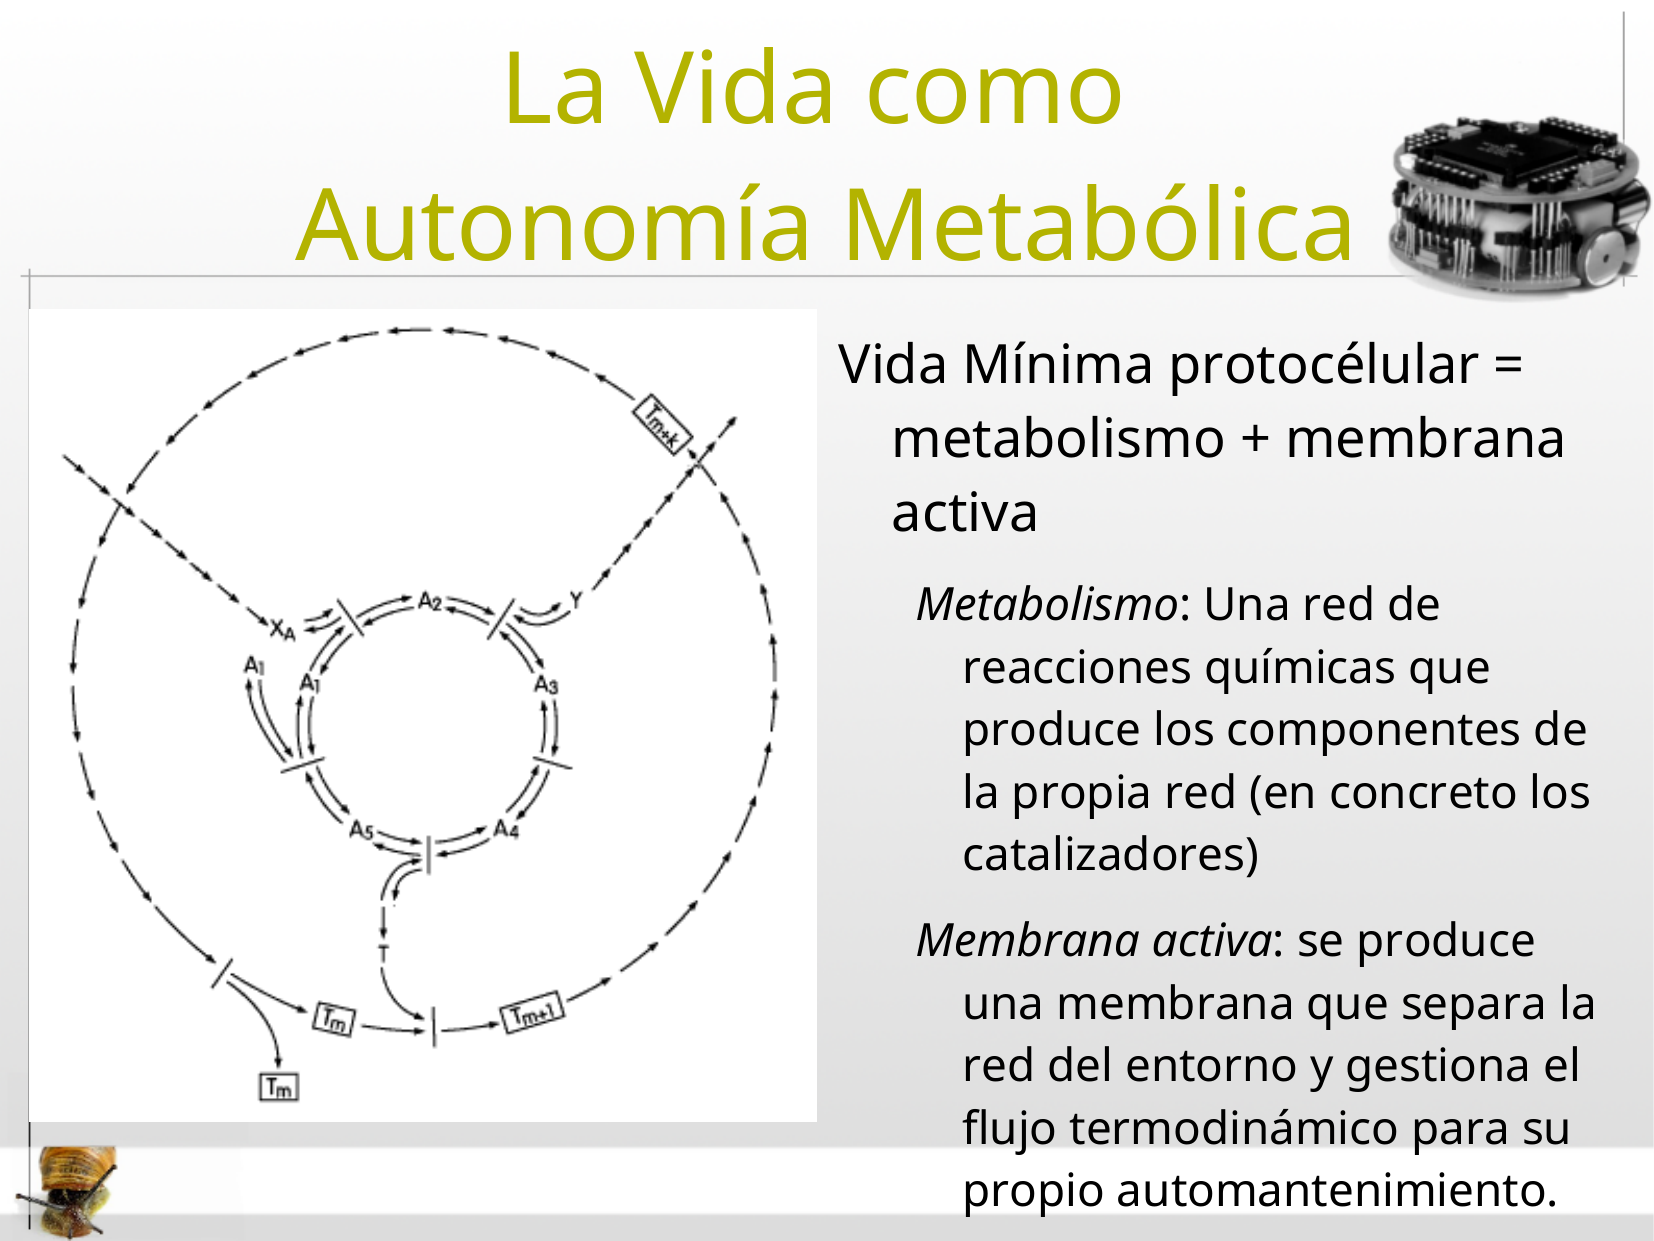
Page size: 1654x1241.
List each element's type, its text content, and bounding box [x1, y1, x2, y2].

list Vida Mínima protocélular = metabolismo + membrana activa Metabolismo: Una red de reacciones químicas que produce los componentes de la propia red (en concreto los catalizadores) Membrana activa: se produce una membrana que separa la red del entorno y gestiona el flujo termodinámico para su propio automantenimiento. [820, 325, 1619, 1130]
picture [0, 0, 1654, 1241]
title La Vida como Autonomía Metabólica [82, 40, 1571, 266]
